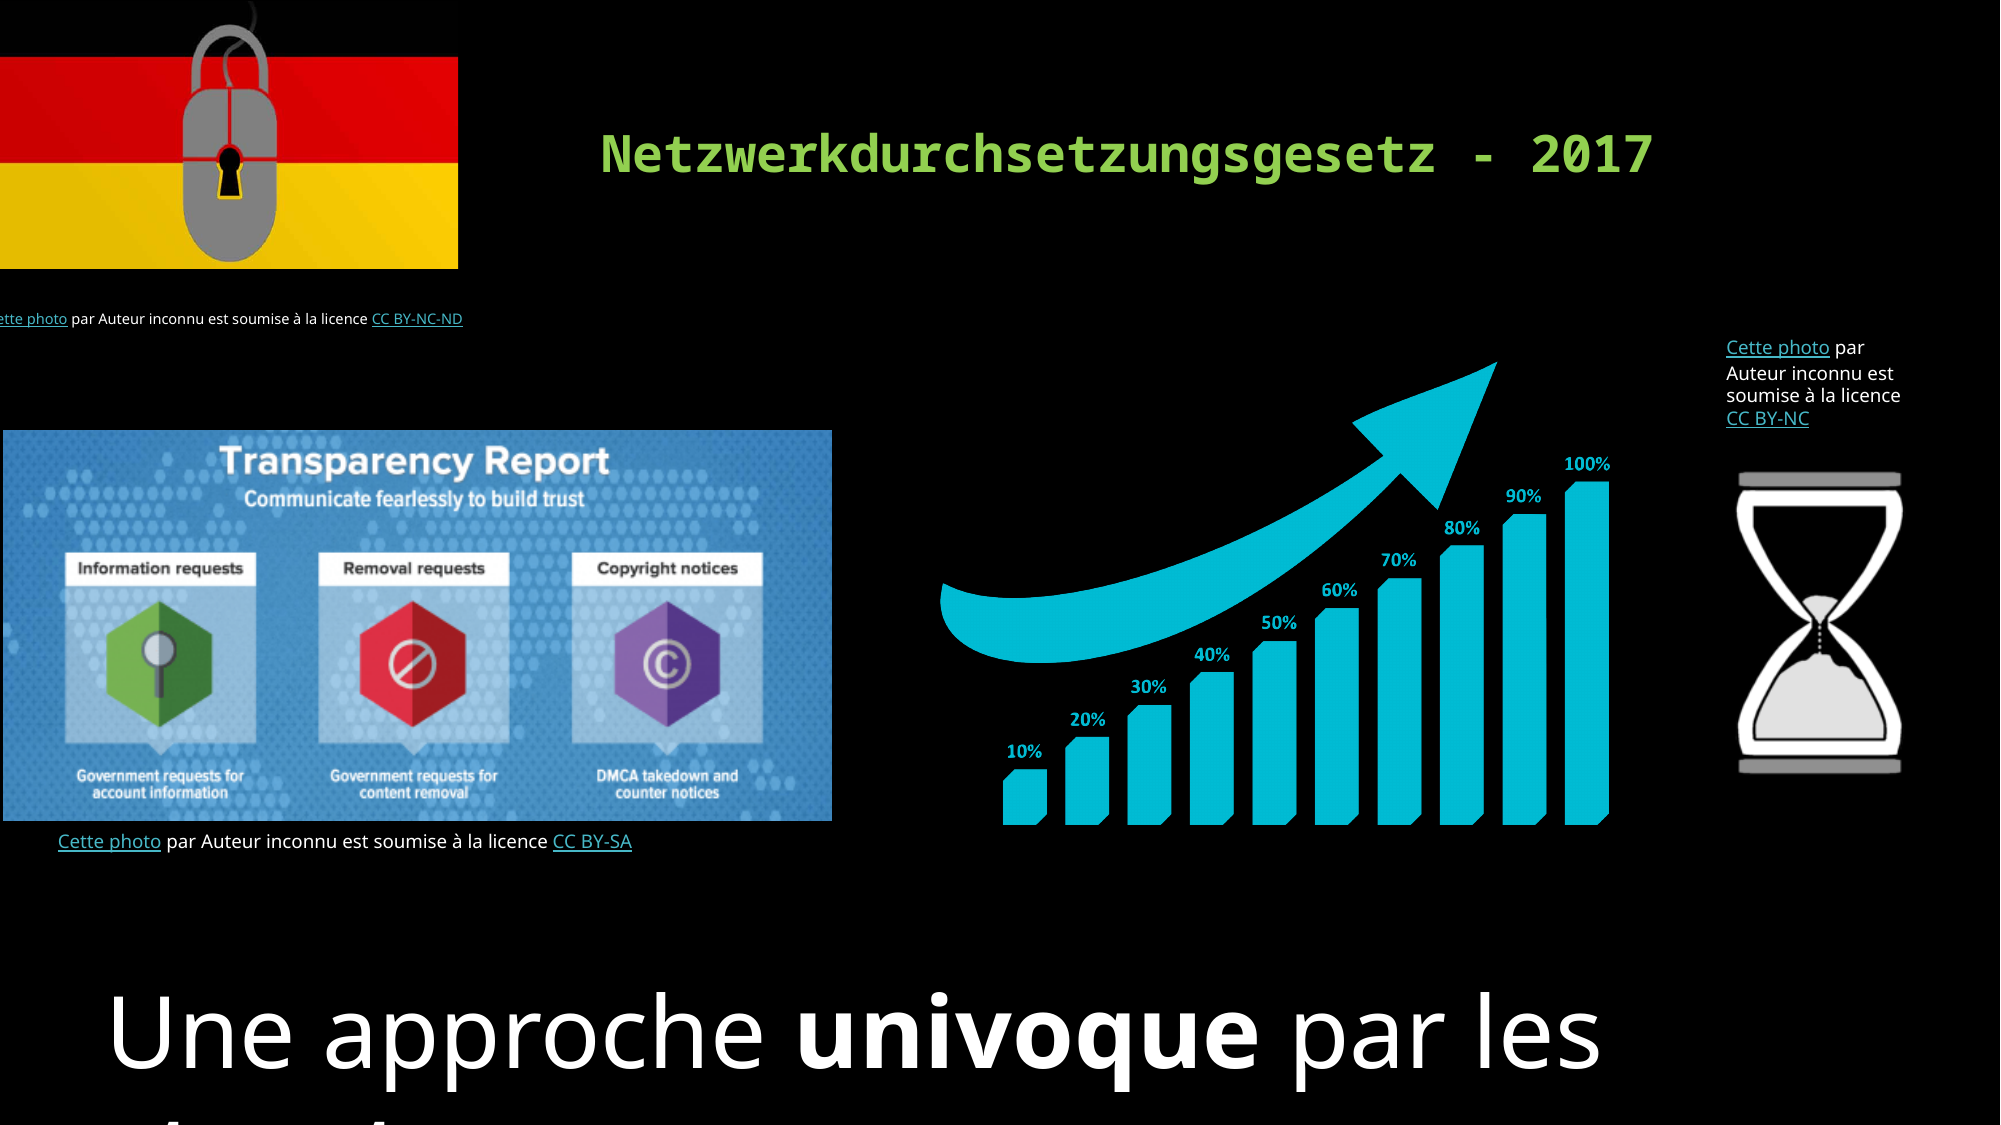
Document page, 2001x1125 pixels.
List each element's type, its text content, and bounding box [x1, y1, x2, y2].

text_box Cette photo par Auteur inconnu est soumise à la licence CC BY-SA [43, 822, 682, 863]
picture [1635, 438, 2000, 807]
text_box Cette photo par Auteur inconnu est soumise à la licence CC BY-NC [1711, 328, 1929, 440]
picture [0, 1, 459, 269]
title Netzwerkdurchsetzungsgesetz - 2017 [586, 63, 1863, 192]
text_box Cette photo par Auteur inconnu est soumise à la licence CC BY-NC-ND [0, 302, 478, 338]
text_box Une approche univoque par les structures [90, 961, 1991, 1125]
picture [940, 361, 1621, 825]
picture [3, 430, 832, 821]
